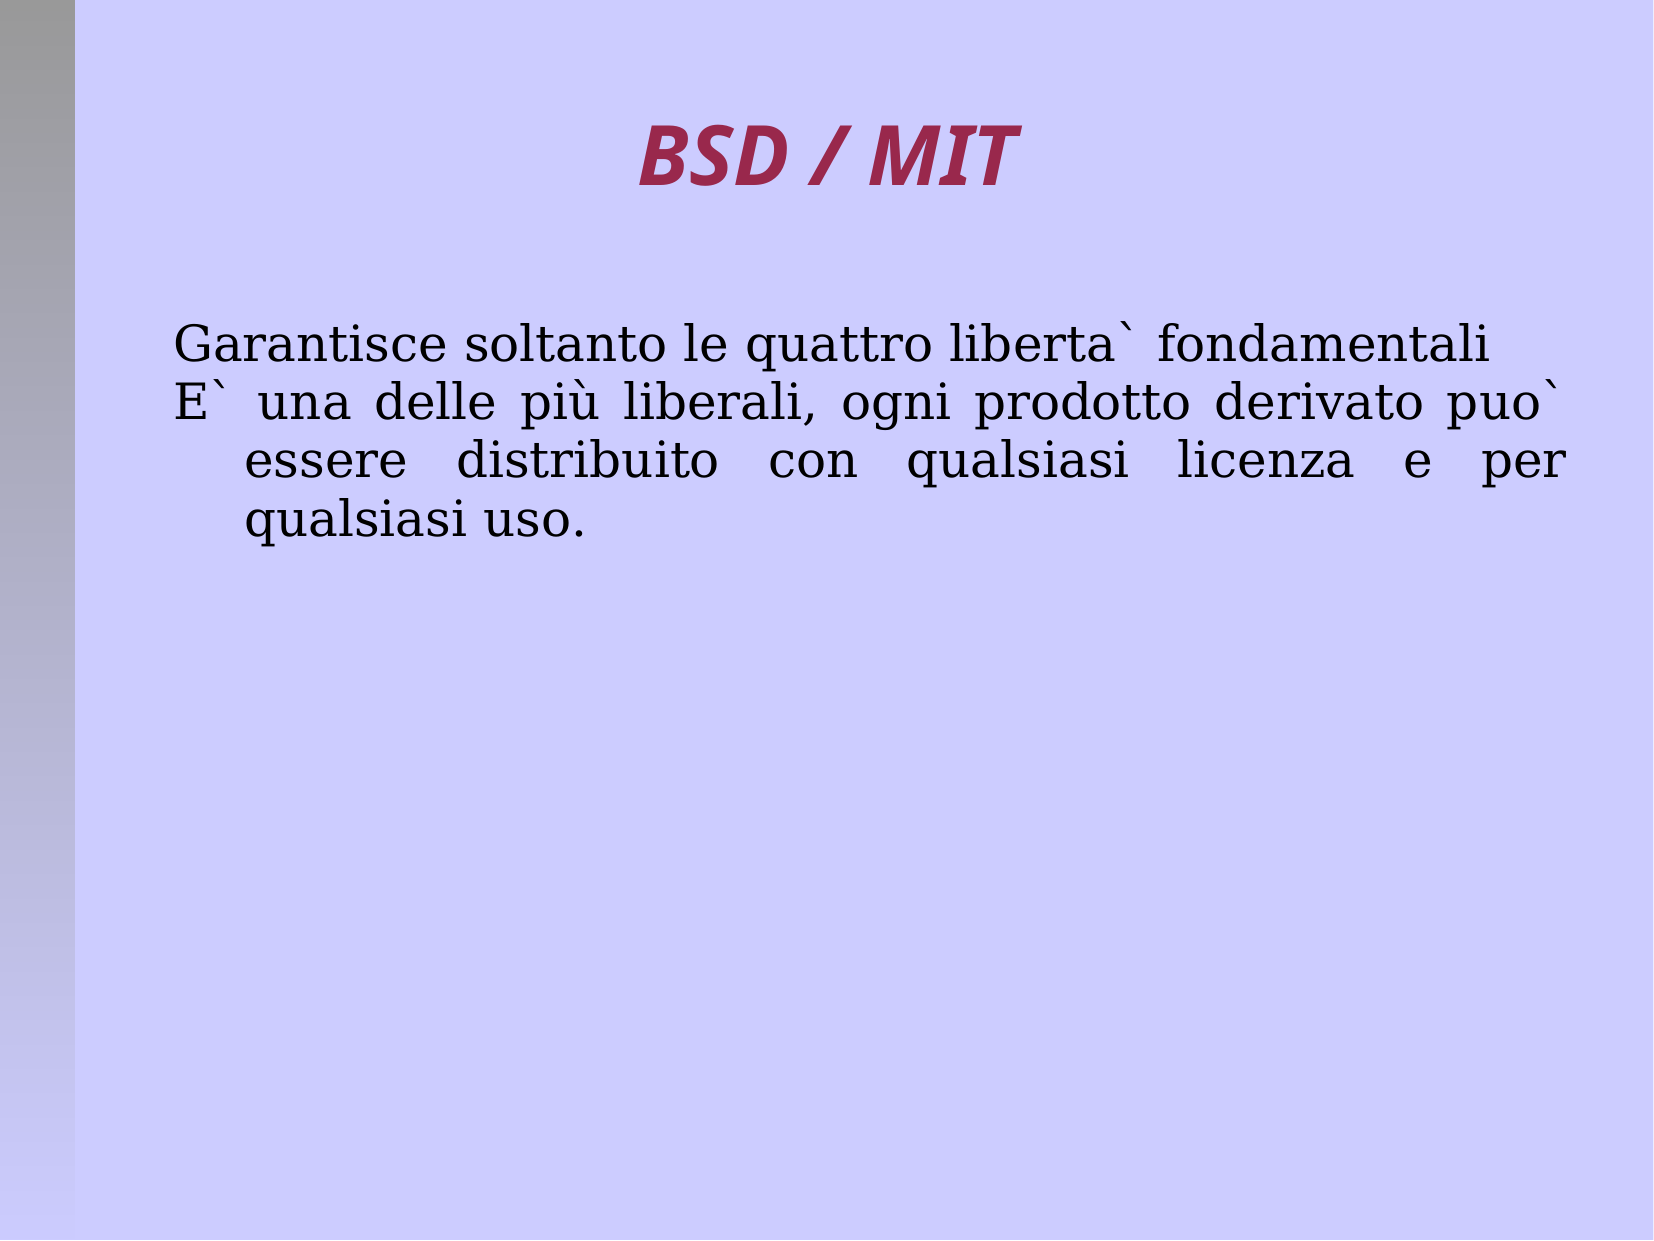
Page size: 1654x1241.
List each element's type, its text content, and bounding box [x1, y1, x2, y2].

title BSD / MIT [121, 49, 1534, 257]
text_box Garantisce soltanto le quattro liberta` fondamentali E` una delle più liberali, ogni prodotto derivato puo` essere distribuito con qualsiasi licenza e per qualsiasi uso. [161, 315, 1568, 944]
